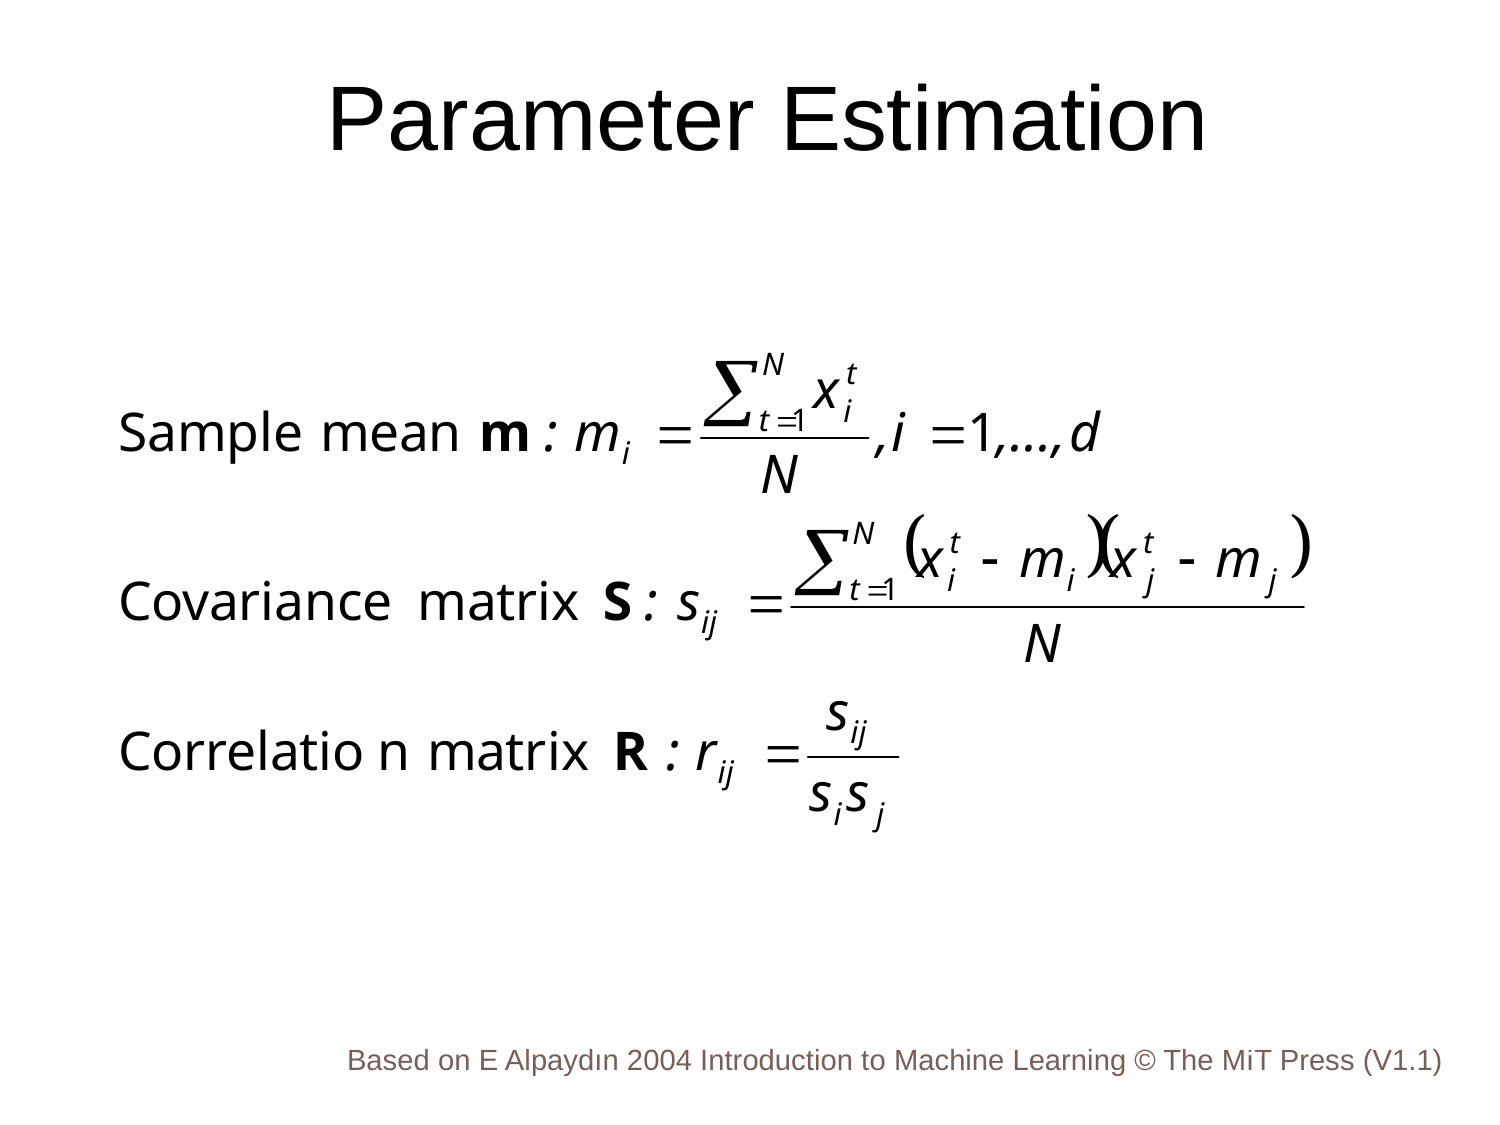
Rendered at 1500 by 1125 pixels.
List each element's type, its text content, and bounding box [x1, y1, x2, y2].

text_box [112, 340, 1317, 843]
text_box <number> [1080, 1023, 1431, 1099]
title Parameter Estimation [76, 42, 1427, 185]
text_box Based on E Alpaydın 2004 Introduction to Machine Learning © The MIT Press (V1.1) [183, 1023, 1080, 1094]
text_box Based on E Alpaydın 2004 Introduction to Machine Learning © The MIT Press (V1.1) [1431, 1023, 1459, 1094]
